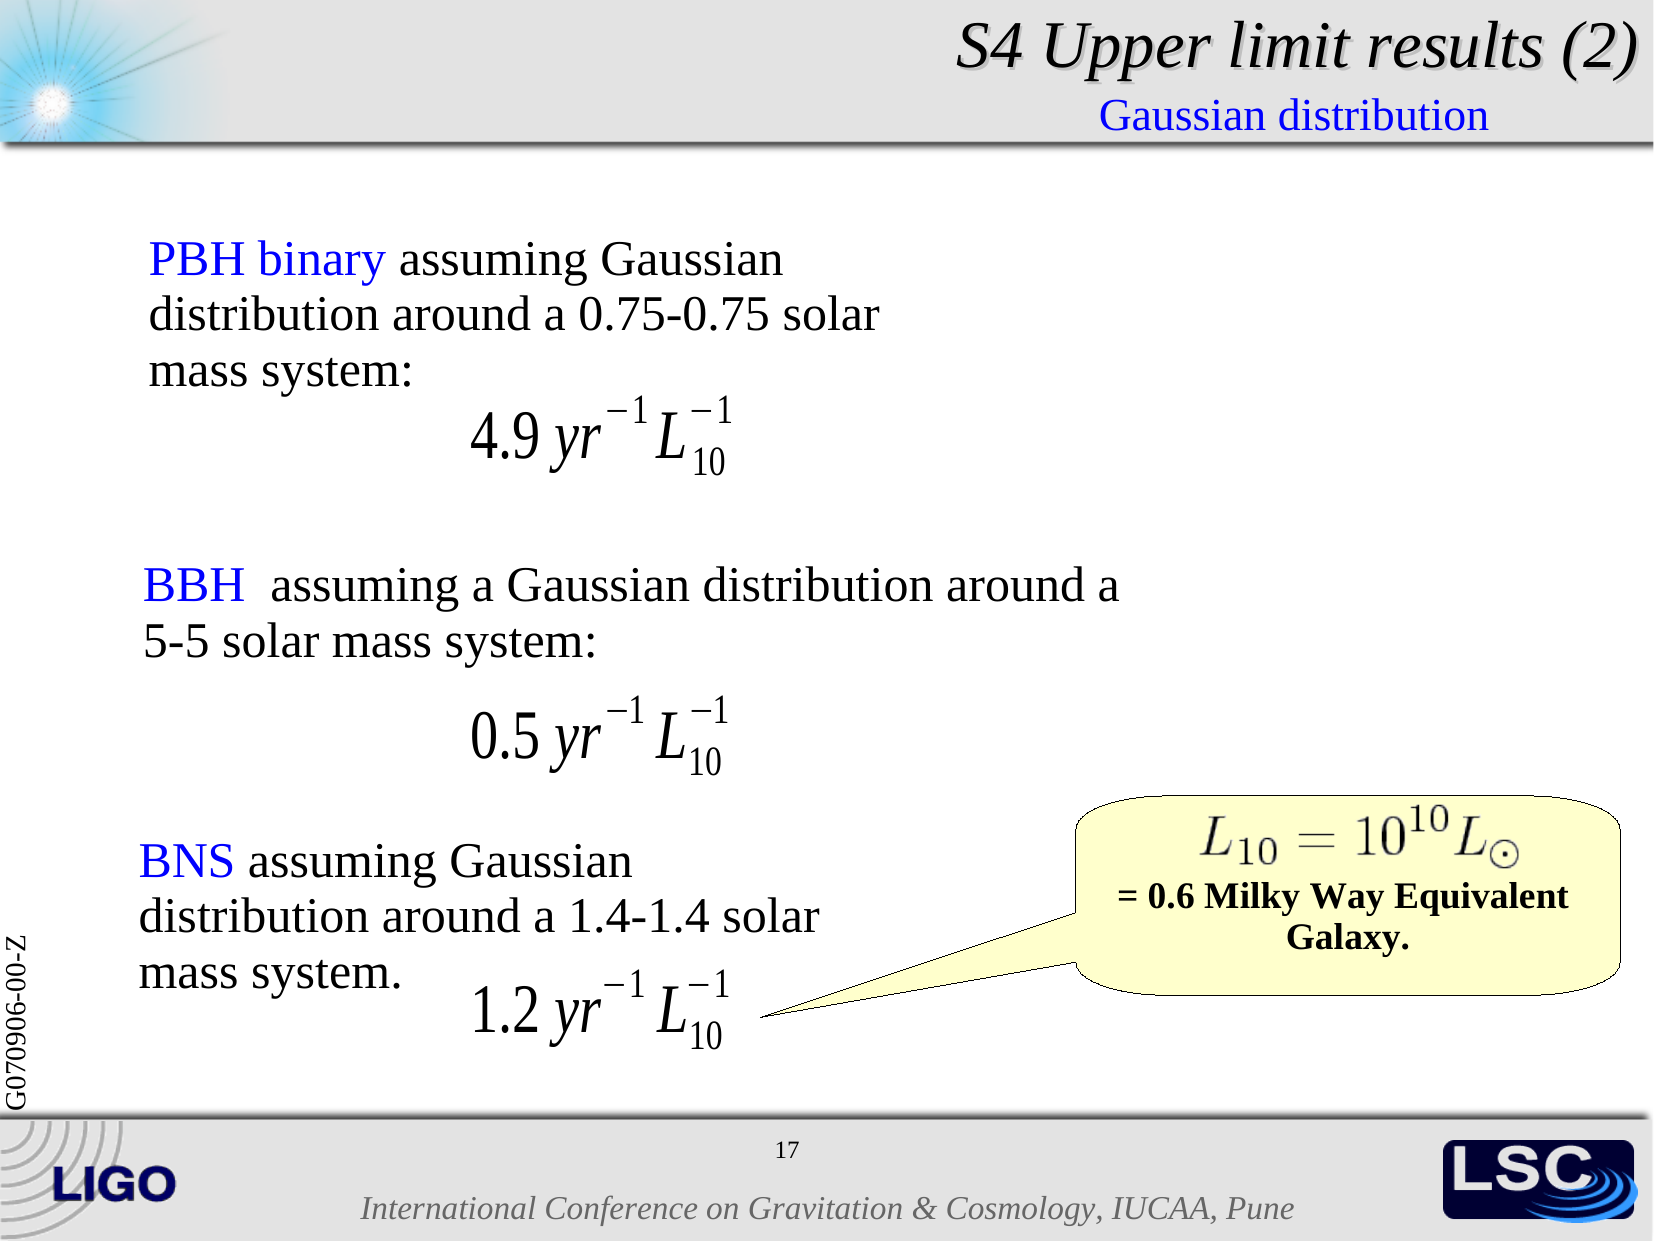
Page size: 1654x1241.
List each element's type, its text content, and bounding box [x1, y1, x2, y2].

text_box BNS assuming Gaussian distribution around a 1.4-1.4 solar mass system. [103, 832, 857, 1053]
text_box = 0.6 Milky Way Equivalent Galaxy. [760, 795, 1621, 1018]
picture [0, 0, 1654, 1241]
text_box S4 Upper limit results (2) [665, 8, 1641, 83]
chart [456, 384, 745, 483]
text_box PBH binary assuming Gaussian distribution around a 0.75-0.75 solar mass system: [148, 231, 982, 557]
chart [456, 958, 744, 1057]
text_box BBH assuming a Gaussian distribution around a 5-5 solar mass system: [142, 557, 1169, 669]
chart [456, 684, 744, 783]
text_box Gaussian distribution [1021, 90, 1544, 181]
